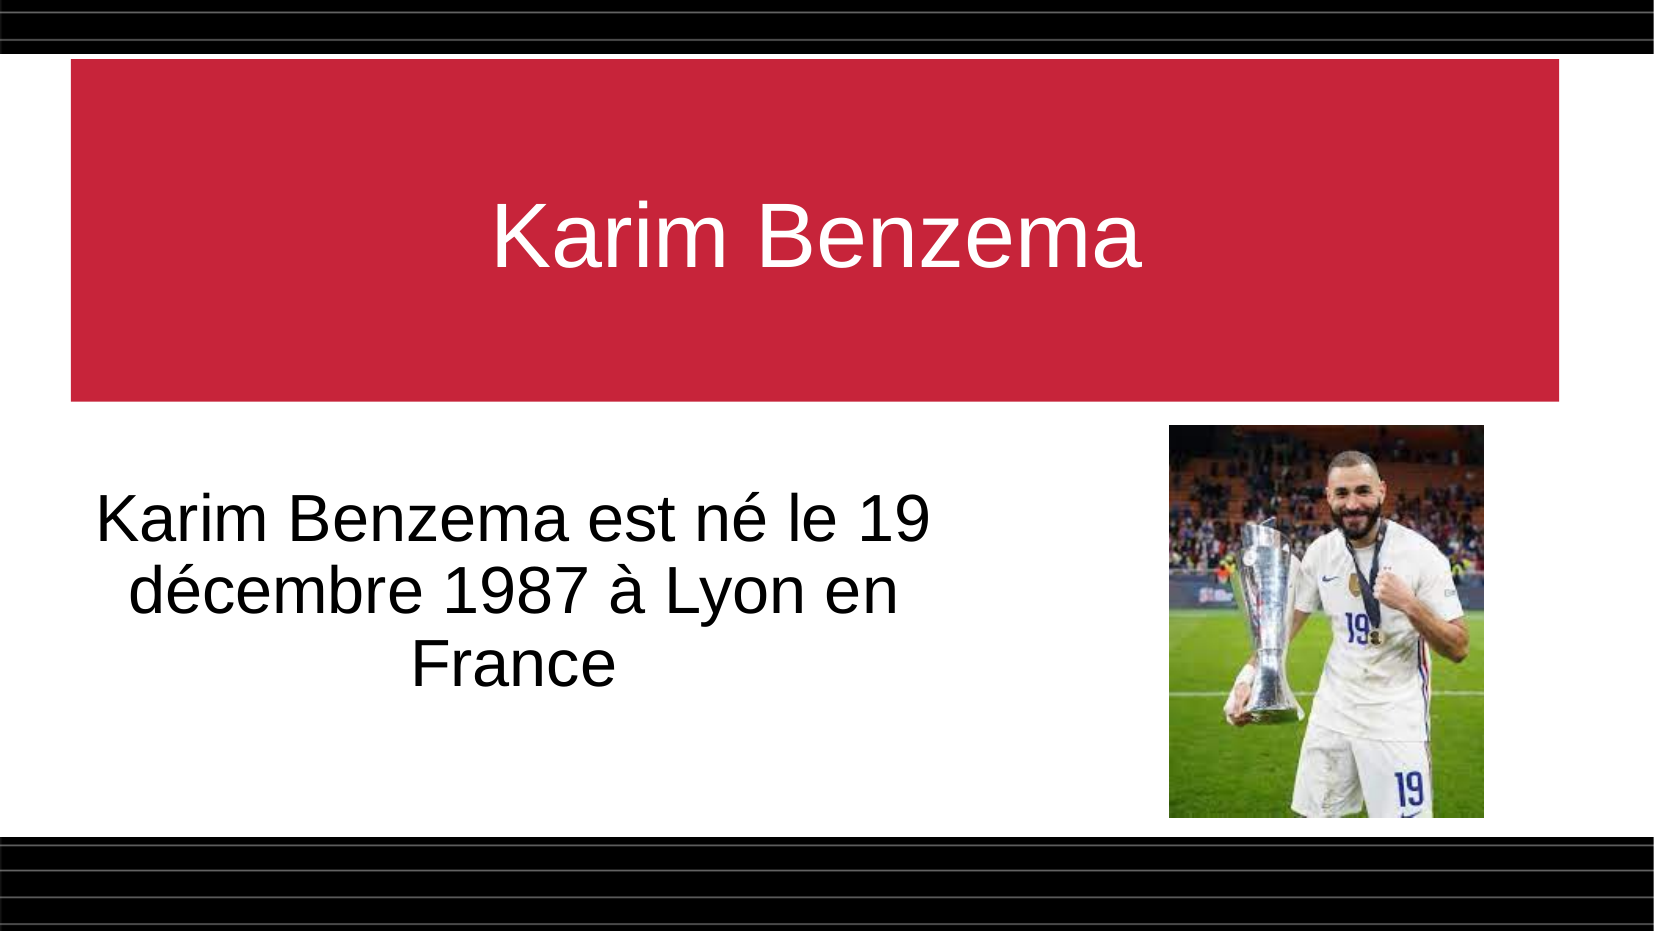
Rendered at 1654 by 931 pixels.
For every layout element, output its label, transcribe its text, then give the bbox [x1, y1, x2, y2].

picture [1169, 425, 1484, 818]
title Karim Benzema [70, 59, 1560, 402]
subtitle Karim Benzema est né le 19 décembre 1987 à Lyon en France [82, 484, 945, 709]
